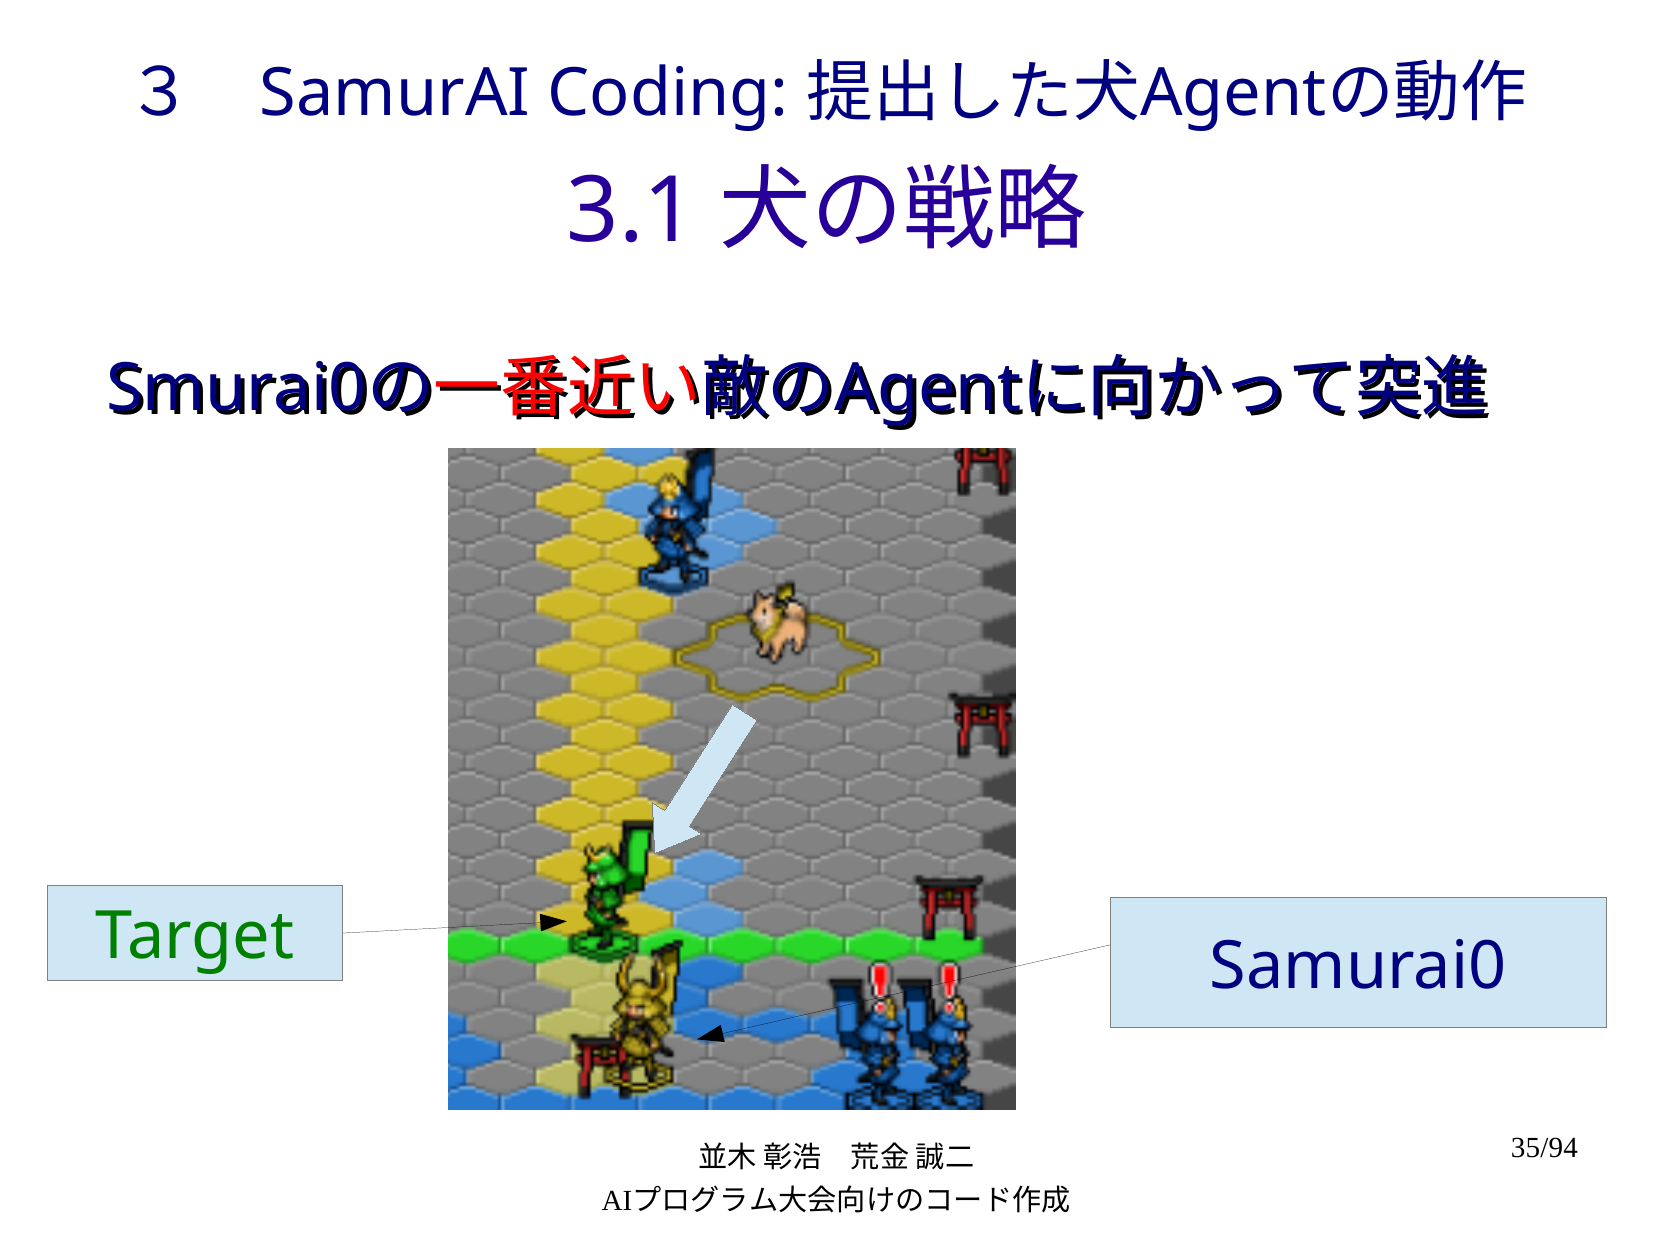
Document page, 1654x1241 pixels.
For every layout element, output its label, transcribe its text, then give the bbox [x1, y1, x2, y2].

title ３ SamurAI Coding: 提出した犬Agentの動作3.1 犬の戦略 [82, 49, 1571, 257]
list Smurai0の一番近い敵のAgentに向かって突進 [106, 212, 1559, 918]
text_box [652, 704, 757, 854]
picture [448, 448, 1016, 1111]
text_box Samurai0 [1110, 897, 1607, 1028]
text_box Target [47, 885, 343, 981]
